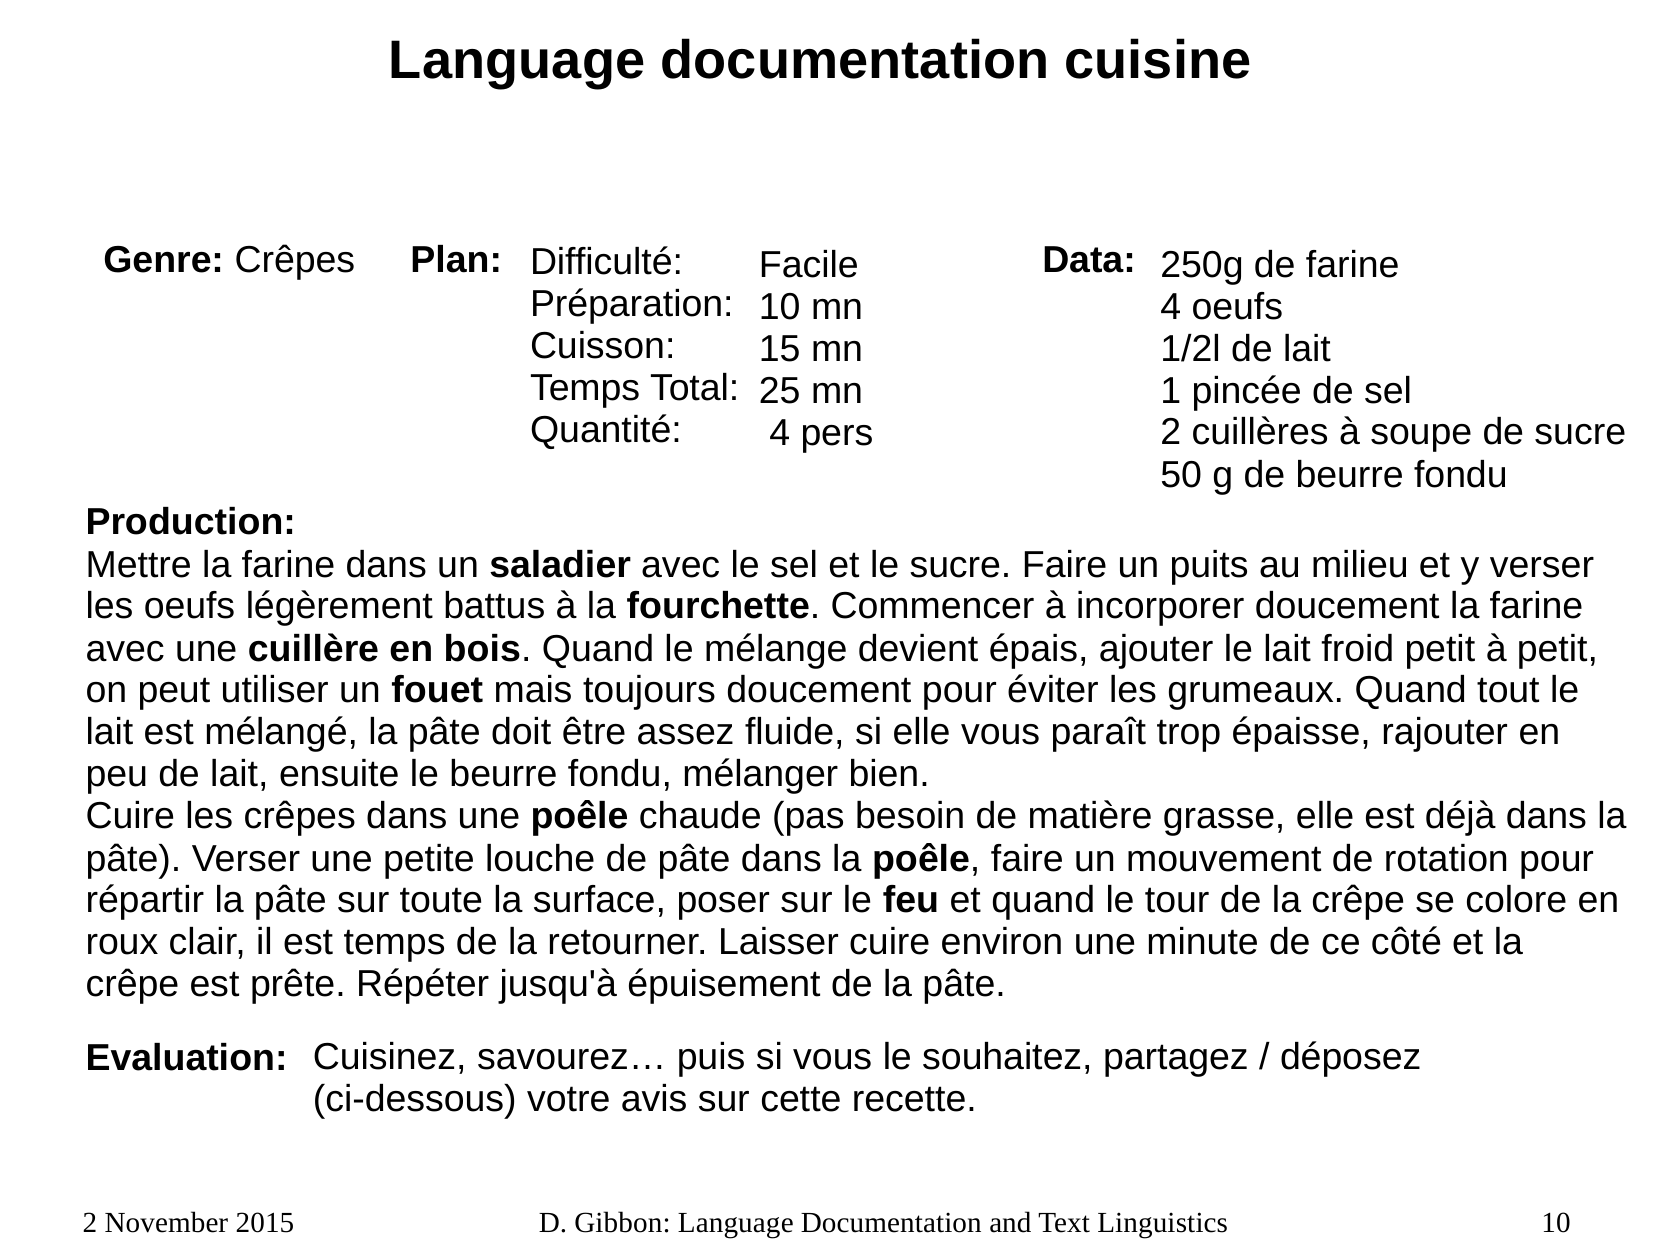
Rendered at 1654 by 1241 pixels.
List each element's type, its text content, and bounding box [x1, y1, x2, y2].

text_box Data: [992, 236, 1158, 284]
text_box Difficulté: Préparation: Cuisson: Temps Total: Quantité: [507, 218, 727, 473]
text_box Production: Mettre la farine dans un saladier avec le sel et le sucre. Faire un puits au milieu et y verser les oeufs légèrement battus à la fourchette. Commencer à incorporer doucement la farine avec une cuillère en bois. Quand le mélange devient épais, ajouter le lait froid petit à petit, on peut utiliser un fouet mais toujours doucement pour éviter les grumeaux. Quand tout le lait est mélangé, la pâte doit être assez fluide, si elle vous paraît trop épaisse, rajouter en peu de lait, ensuite le beurre fondu, mélanger bien. Cuire les crêpes dans une poêle chaude (pas besoin de matière grasse, elle est déjà dans la pâte). Verser une petite louche de pâte dans la poêle, faire un mouvement de rotation pour répartir la pâte sur toute la surface, poser sur le feu et quand le tour de la crêpe se colore en roux clair, il est temps de la retourner. Laisser cuire environ une minute de ce côté et la crêpe est prête. Répéter jusqu'à épuisement de la pâte. [35, 490, 1642, 1016]
text_box Cuisinez, savourez… puis si vous le souhaitez, partagez / déposez (ci-dessous) votre avis sur cette recette. [262, 1027, 1459, 1128]
text_box Plan: [373, 236, 520, 284]
text_box 250g de farine 4 oeufs 1/2l de lait 1 pincée de sel 2 cuillères à soupe de sucre 50 g de beurre fondu [1110, 236, 1642, 502]
text_box Facile 10 mn 15 mn 25 mn 4 pers [727, 248, 910, 449]
text_box Genre: Crêpes [53, 236, 373, 284]
title Language documentation cuisine [11, 13, 1630, 107]
text_box Evaluation: [35, 1033, 311, 1081]
